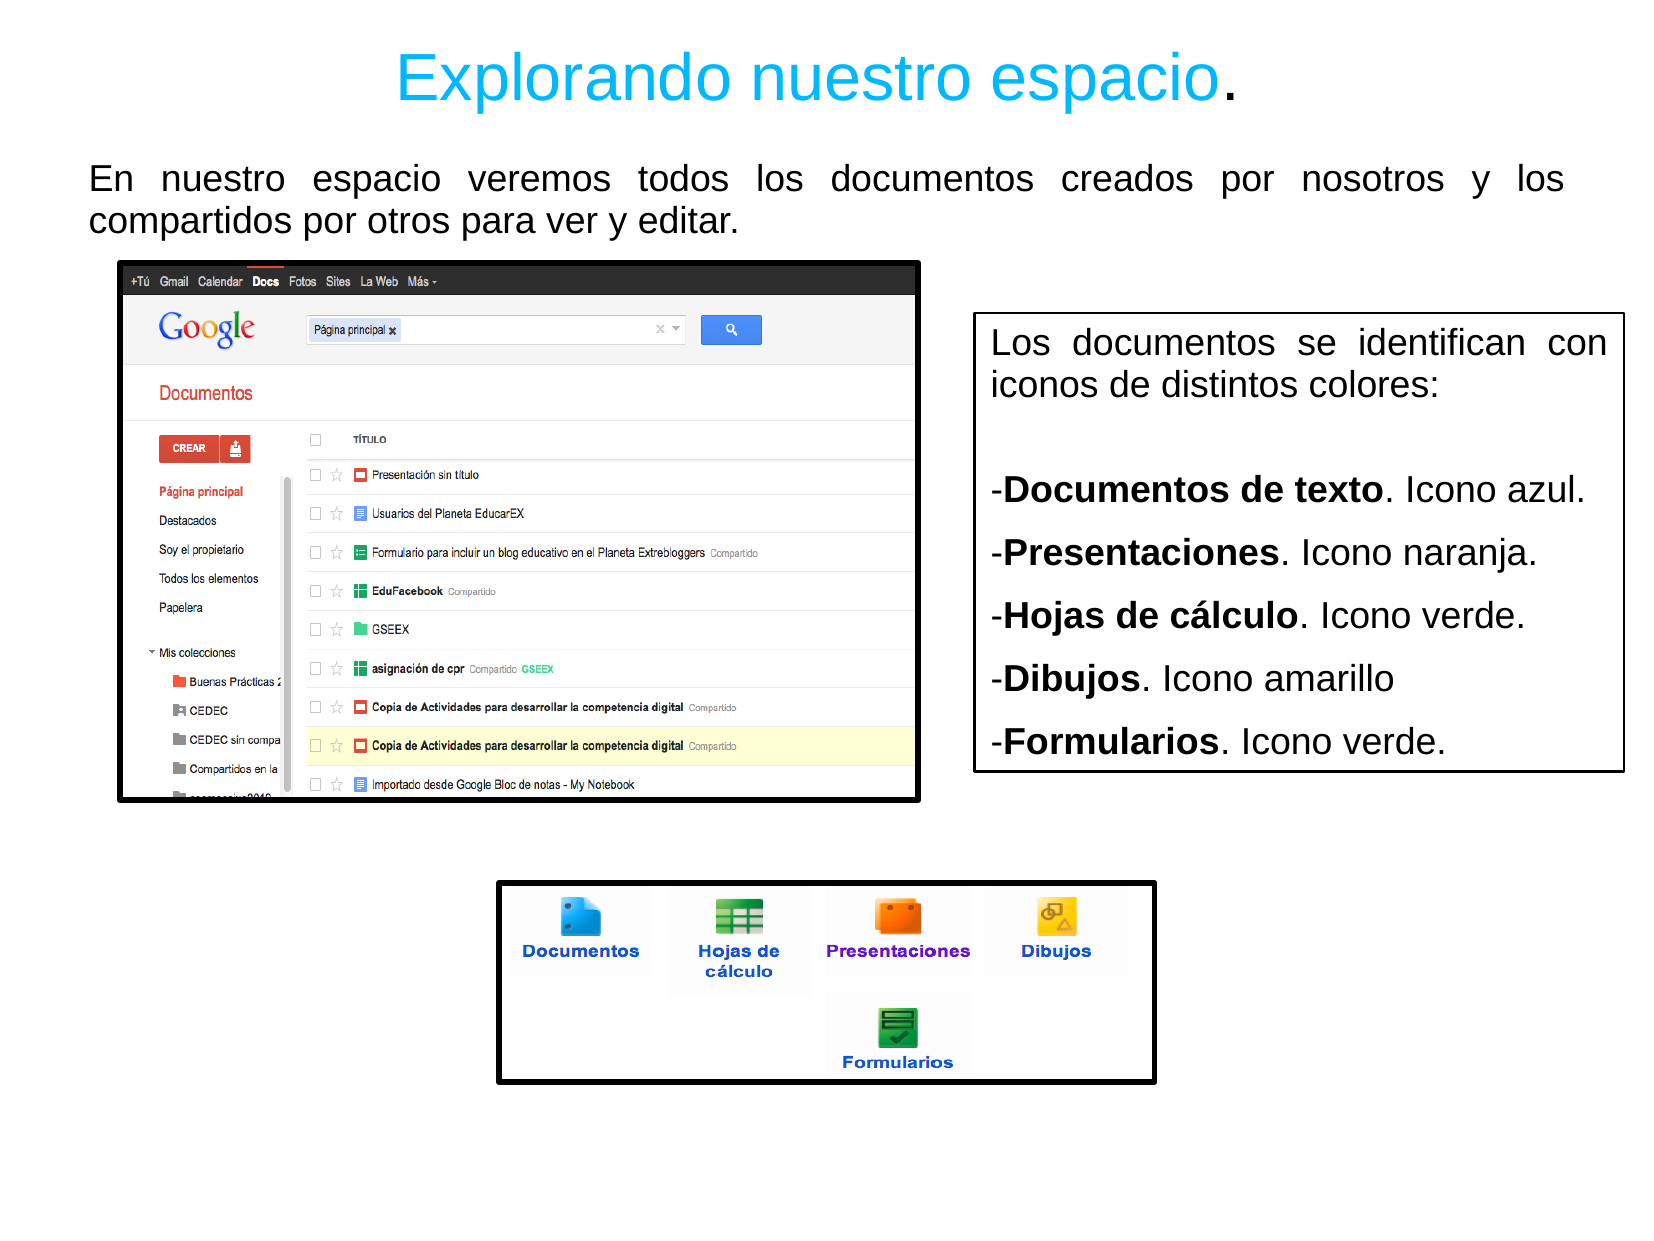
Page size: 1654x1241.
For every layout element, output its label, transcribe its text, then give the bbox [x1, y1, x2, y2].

picture [122, 265, 916, 798]
text_box Los documentos se identifican con iconos de distintos colores: -Documentos de texto. Icono azul. -Presentaciones. Icono naranja. -Hojas de cálculo. Icono verde. -Dibujos. Icono amarillo -Formularios. Icono verde. [974, 312, 1625, 772]
text_box Explorando nuestro espacio. En nuestro espacio veremos todos los documentos creados por nosotros y los compartidos por otros para ver y editar. [73, 32, 1580, 266]
picture [501, 885, 1152, 1079]
